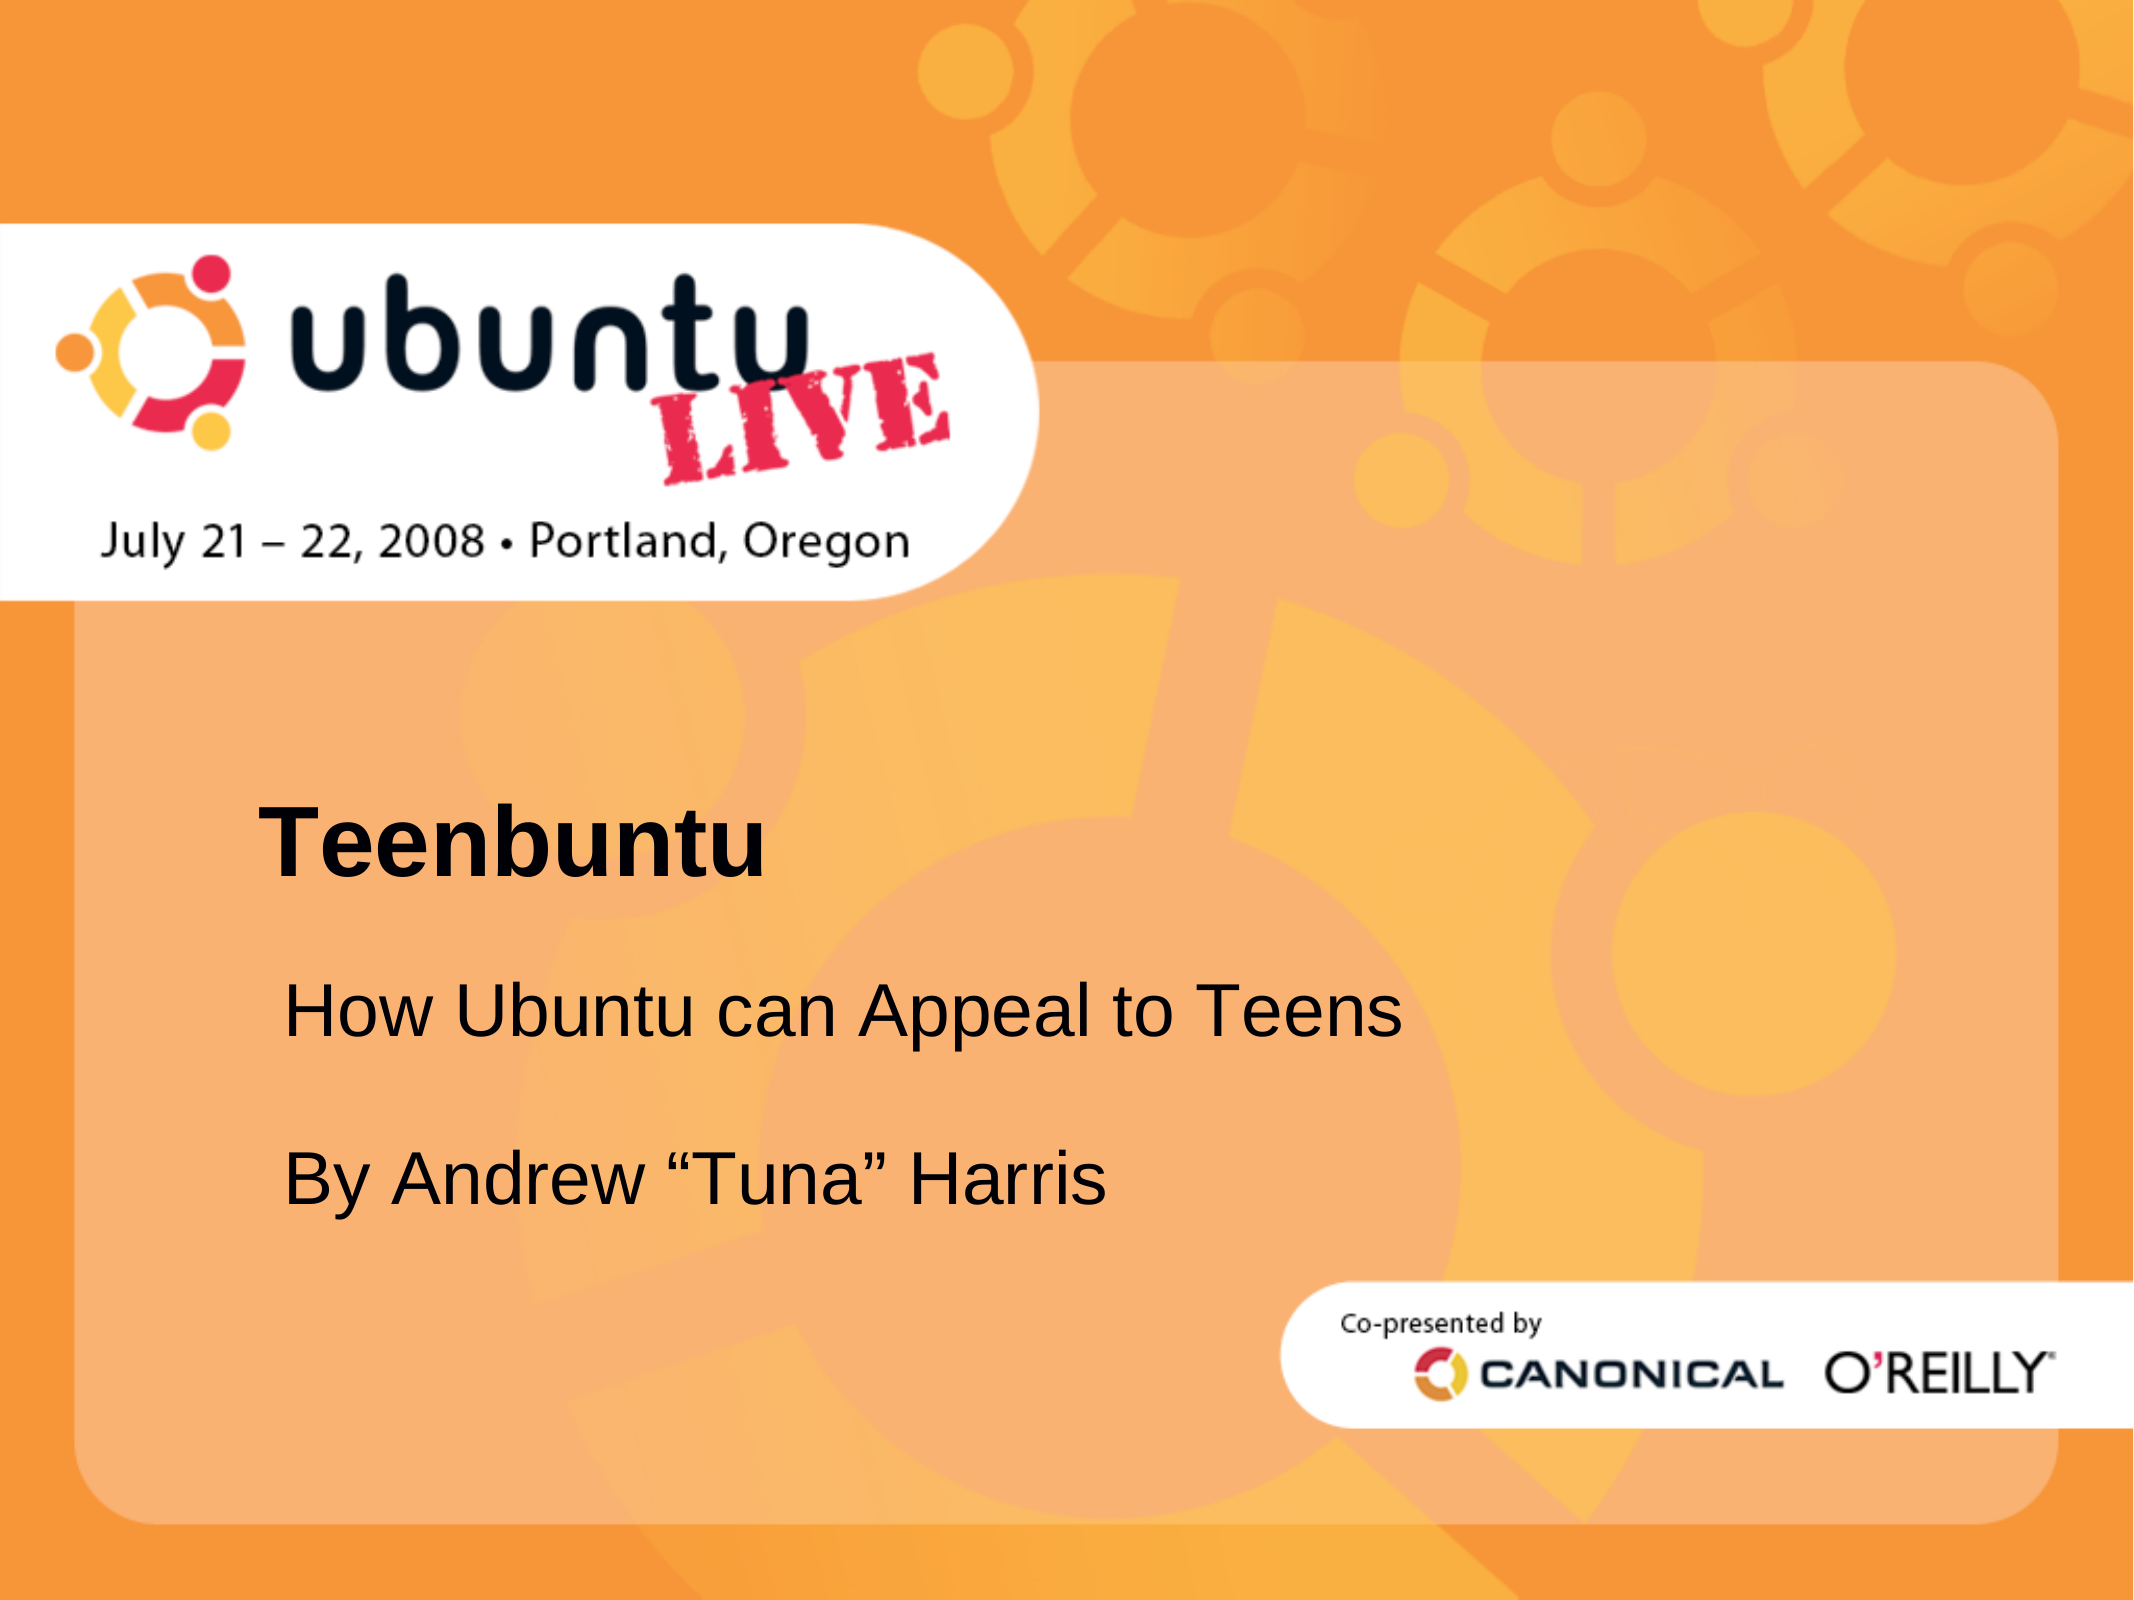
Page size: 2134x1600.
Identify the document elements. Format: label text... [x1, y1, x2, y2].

picture [0, 0, 2134, 1600]
list How Ubuntu can Appeal to Teens By Andrew “Tuna” Harris [283, 968, 2000, 1222]
title Teenbuntu [258, 721, 1975, 962]
